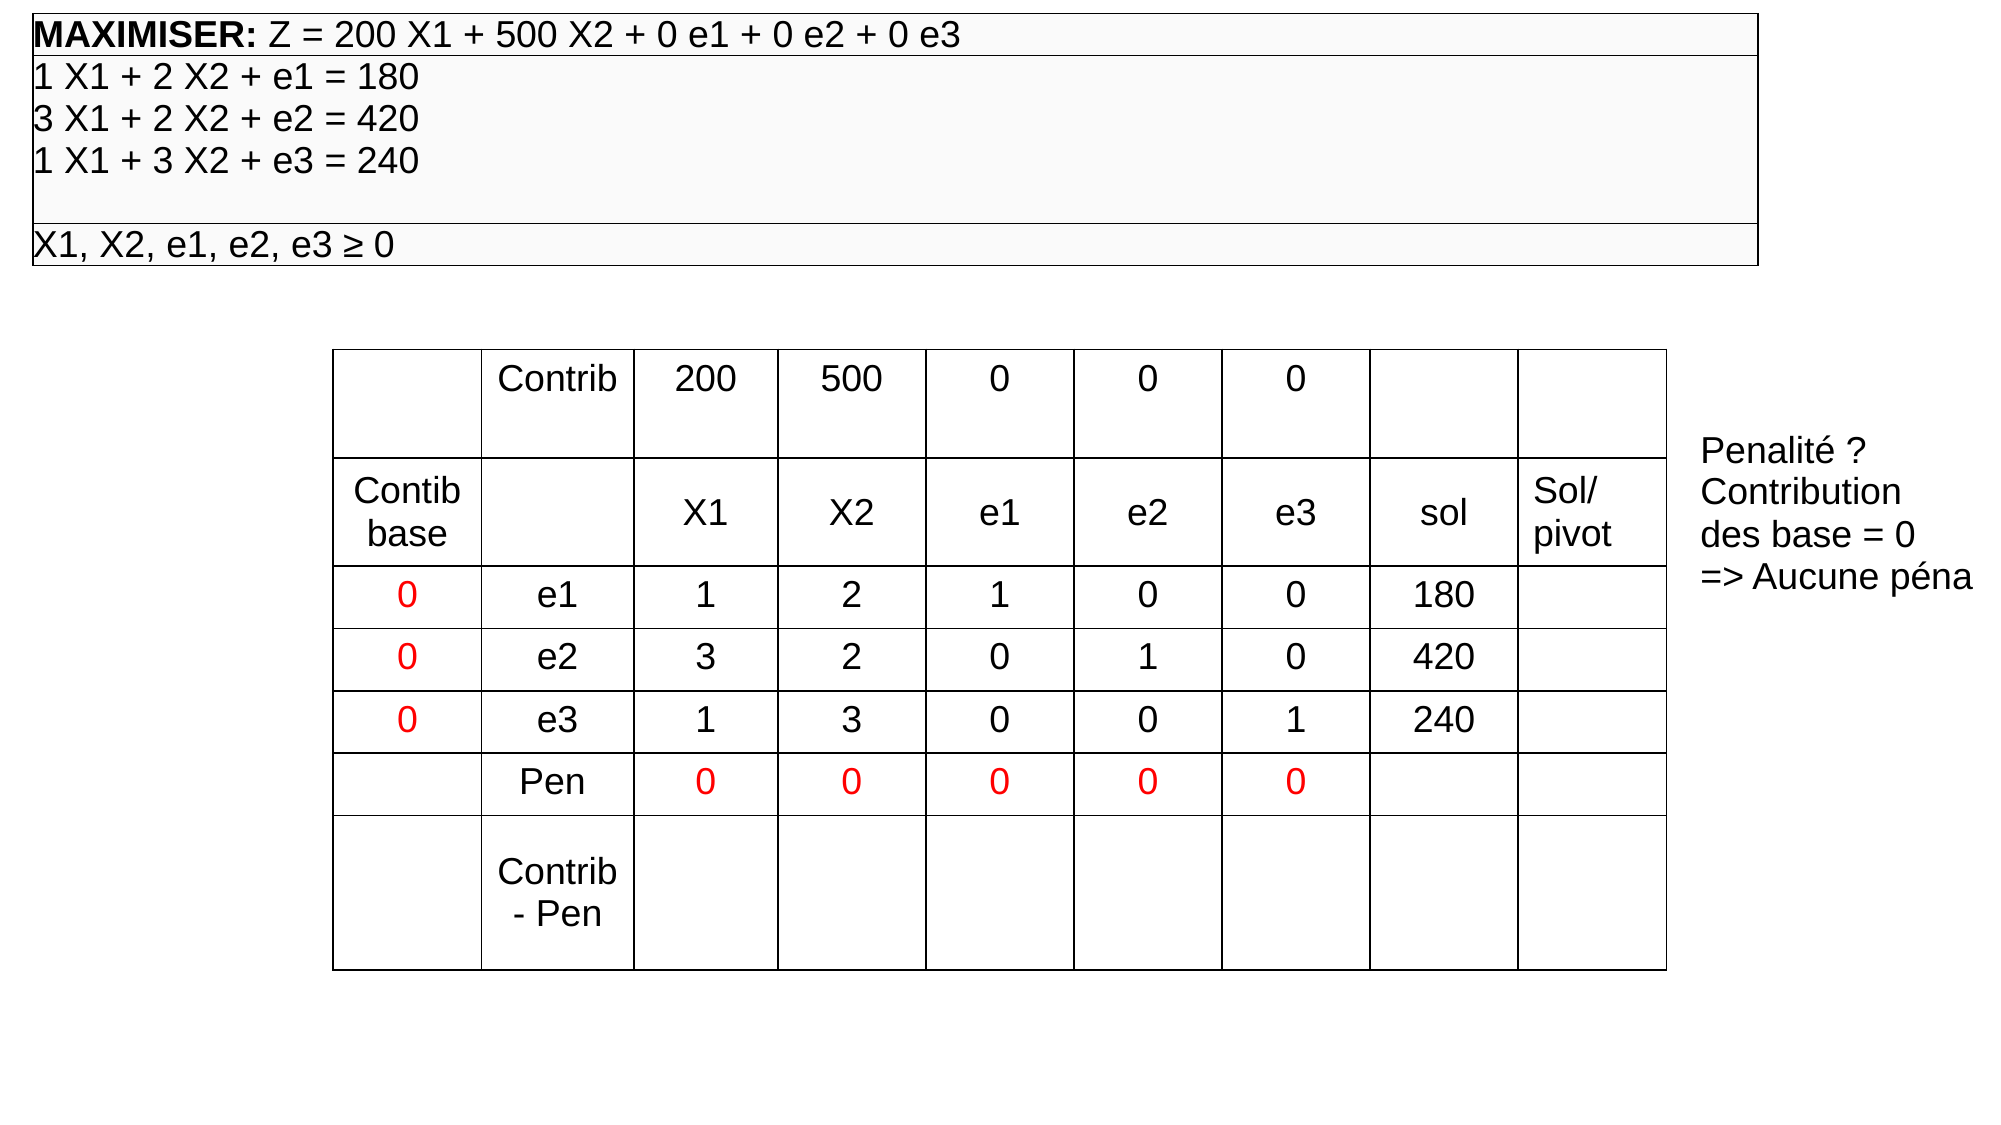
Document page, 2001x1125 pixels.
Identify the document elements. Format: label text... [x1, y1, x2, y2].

table_cell 0 [1075, 754, 1221, 815]
table_header [1371, 350, 1517, 457]
table_cell 1 [635, 567, 777, 628]
table_cell [1371, 816, 1517, 969]
table_header 500 [779, 350, 925, 457]
table_cell 0 [927, 692, 1073, 752]
table_cell [1223, 816, 1369, 969]
table_cell Contrib - Pen [482, 816, 633, 969]
table_cell 3 [779, 692, 925, 752]
table_cell 0 [1075, 567, 1221, 628]
table_cell 0 [779, 754, 925, 815]
table_cell 1 [635, 692, 777, 752]
table_cell 1 [1075, 629, 1221, 690]
table_cell [1519, 754, 1666, 815]
table_cell [927, 816, 1073, 969]
table_header 0 [1075, 350, 1221, 457]
table_cell sol [1371, 459, 1517, 565]
table_cell 0 [334, 692, 481, 752]
table_header 0 [927, 350, 1073, 457]
table_cell e3 [482, 692, 633, 752]
table_cell 0 [1075, 692, 1221, 752]
table_cell X2 [779, 459, 925, 565]
table_cell [482, 459, 633, 565]
table_cell 0 [927, 629, 1073, 690]
table_cell 0 [1223, 567, 1369, 628]
table_cell e2 [1075, 459, 1221, 565]
table_cell 180 [1371, 567, 1517, 628]
table_cell [1519, 629, 1666, 690]
text_box Penalité ? Contribution des base = 0 => Aucune péna [1685, 421, 1988, 605]
table_cell 0 [1223, 754, 1369, 815]
table_cell X1 [635, 459, 777, 565]
table_header 200 [635, 350, 777, 457]
table_cell 1 X1 + 2 X2 + e1 = 180 3 X1 + 2 X2 + e2 = 420 1 X1 + 3 X2 + e3 = 240 [34, 56, 1757, 223]
table_cell [1519, 692, 1666, 752]
table_cell [1371, 754, 1517, 815]
table_cell X1, X2, e1, e2, e3 ≥ 0 [34, 224, 1757, 265]
table_cell e1 [927, 459, 1073, 565]
table_cell Sol/pivot [1519, 459, 1666, 565]
table_cell Contib base [334, 459, 481, 565]
table_cell [1519, 816, 1666, 969]
table_cell e1 [482, 567, 633, 628]
table_cell 0 [334, 629, 481, 690]
table_header [1519, 350, 1666, 457]
table_header MAXIMISER: Z = 200 X1 + 500 X2 + 0 e1 + 0 e2 + 0 e3 [34, 14, 1757, 55]
table_cell 1 [1223, 692, 1369, 752]
table_cell 0 [927, 754, 1073, 815]
table_cell 0 [334, 567, 481, 628]
table_cell 2 [779, 567, 925, 628]
table_cell 0 [1223, 629, 1369, 690]
table_cell [1075, 816, 1221, 969]
table_cell 240 [1371, 692, 1517, 752]
table_cell 2 [779, 629, 925, 690]
table_cell [635, 816, 777, 969]
table_cell 0 [635, 754, 777, 815]
table_cell e3 [1223, 459, 1369, 565]
table_header Contrib [482, 350, 633, 457]
table_cell [1519, 567, 1666, 628]
table_cell e2 [482, 629, 633, 690]
table_header [334, 350, 481, 457]
table_cell Pen [482, 754, 633, 815]
table_cell 420 [1371, 629, 1517, 690]
table_cell [779, 816, 925, 969]
table_cell [334, 754, 481, 815]
table_cell 1 [927, 567, 1073, 628]
table_cell [334, 816, 481, 969]
table_cell 3 [635, 629, 777, 690]
table_header 0 [1223, 350, 1369, 457]
